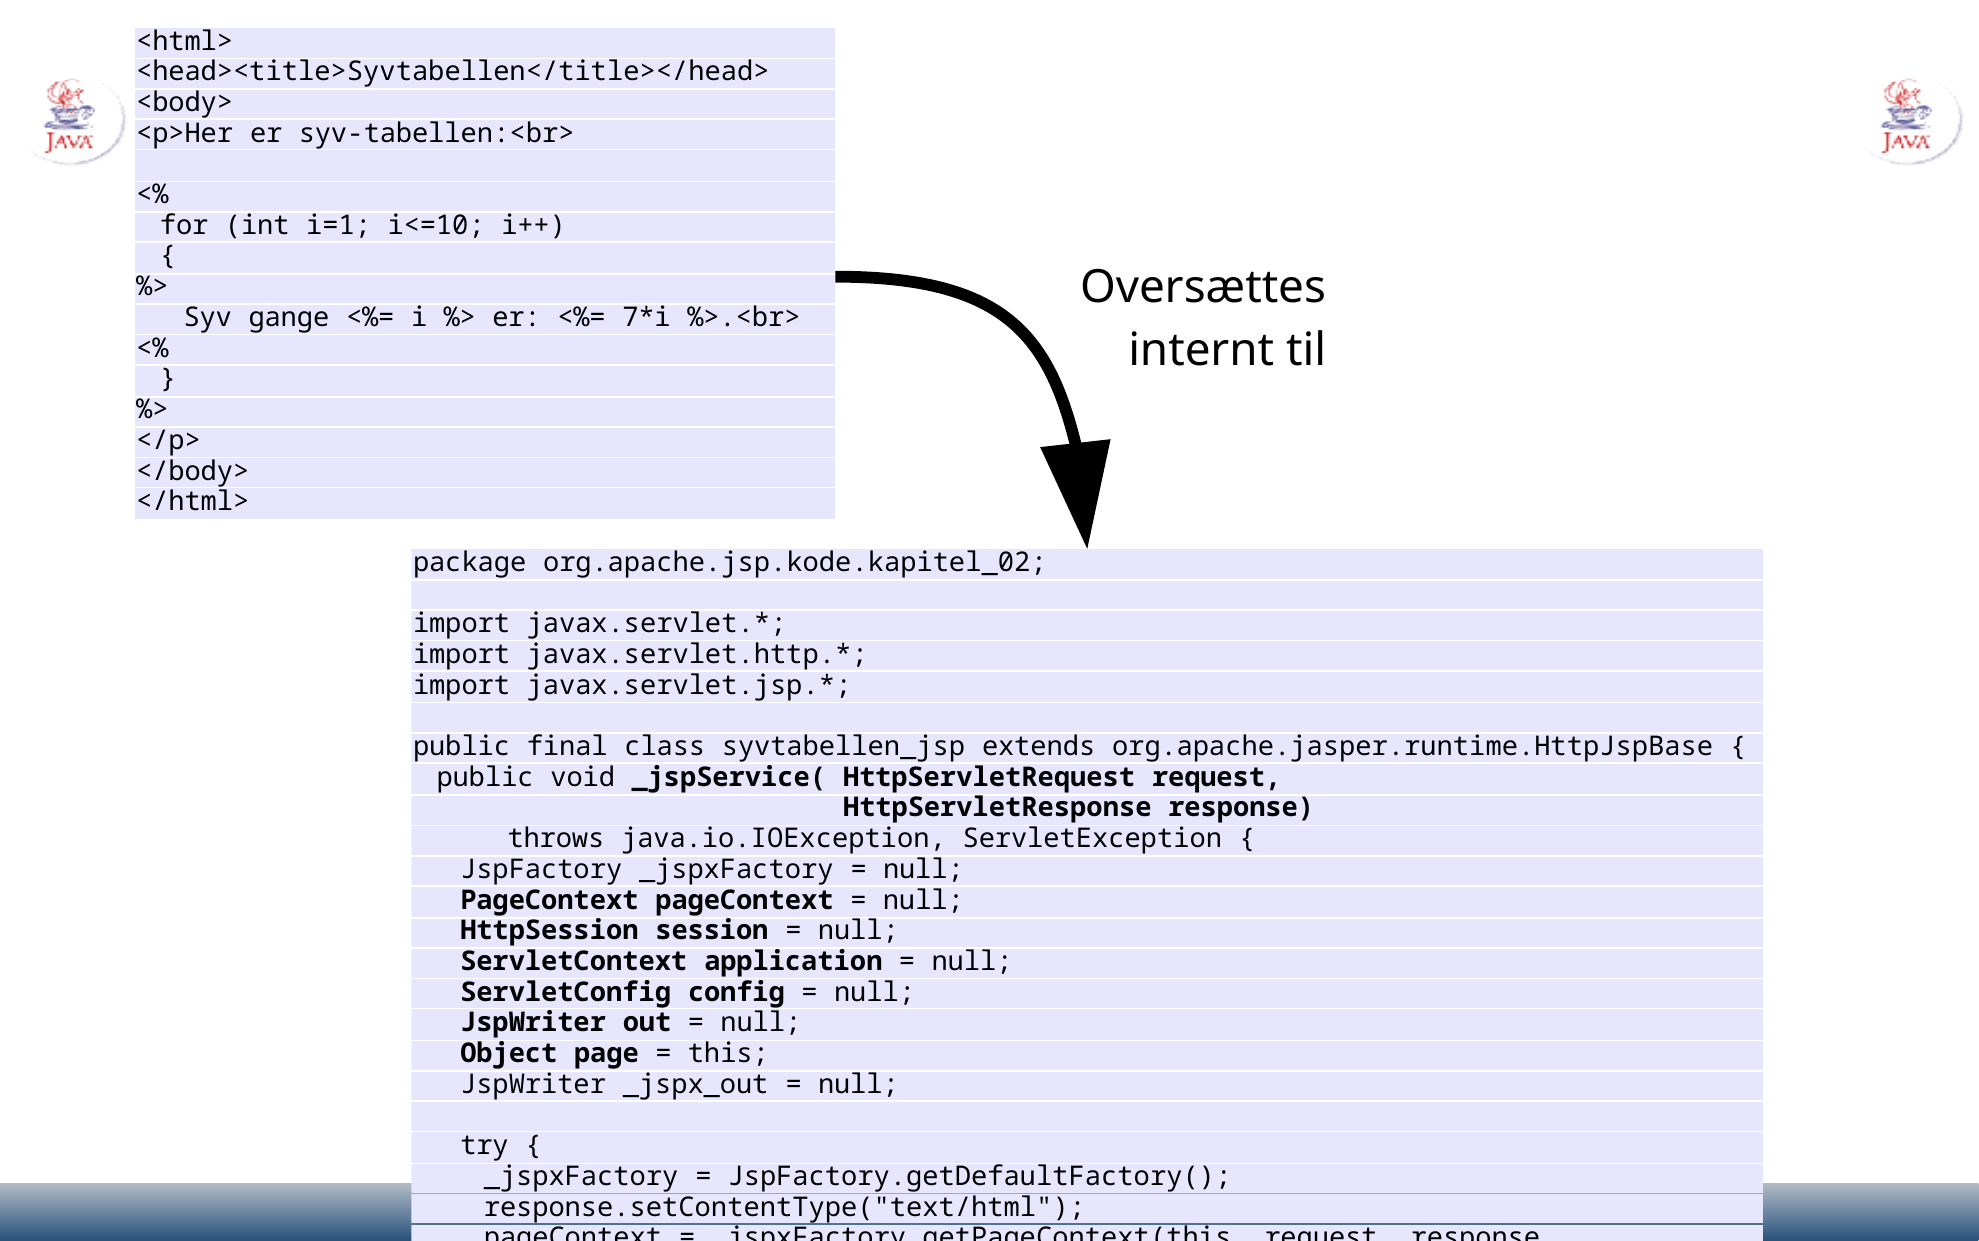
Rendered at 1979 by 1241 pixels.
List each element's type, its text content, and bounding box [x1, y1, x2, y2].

text_box Oversættes internt til [1080, 253, 1400, 360]
chart [134, 27, 836, 526]
chart [411, 548, 1764, 1241]
picture [12, 71, 131, 169]
picture [1849, 71, 1968, 169]
